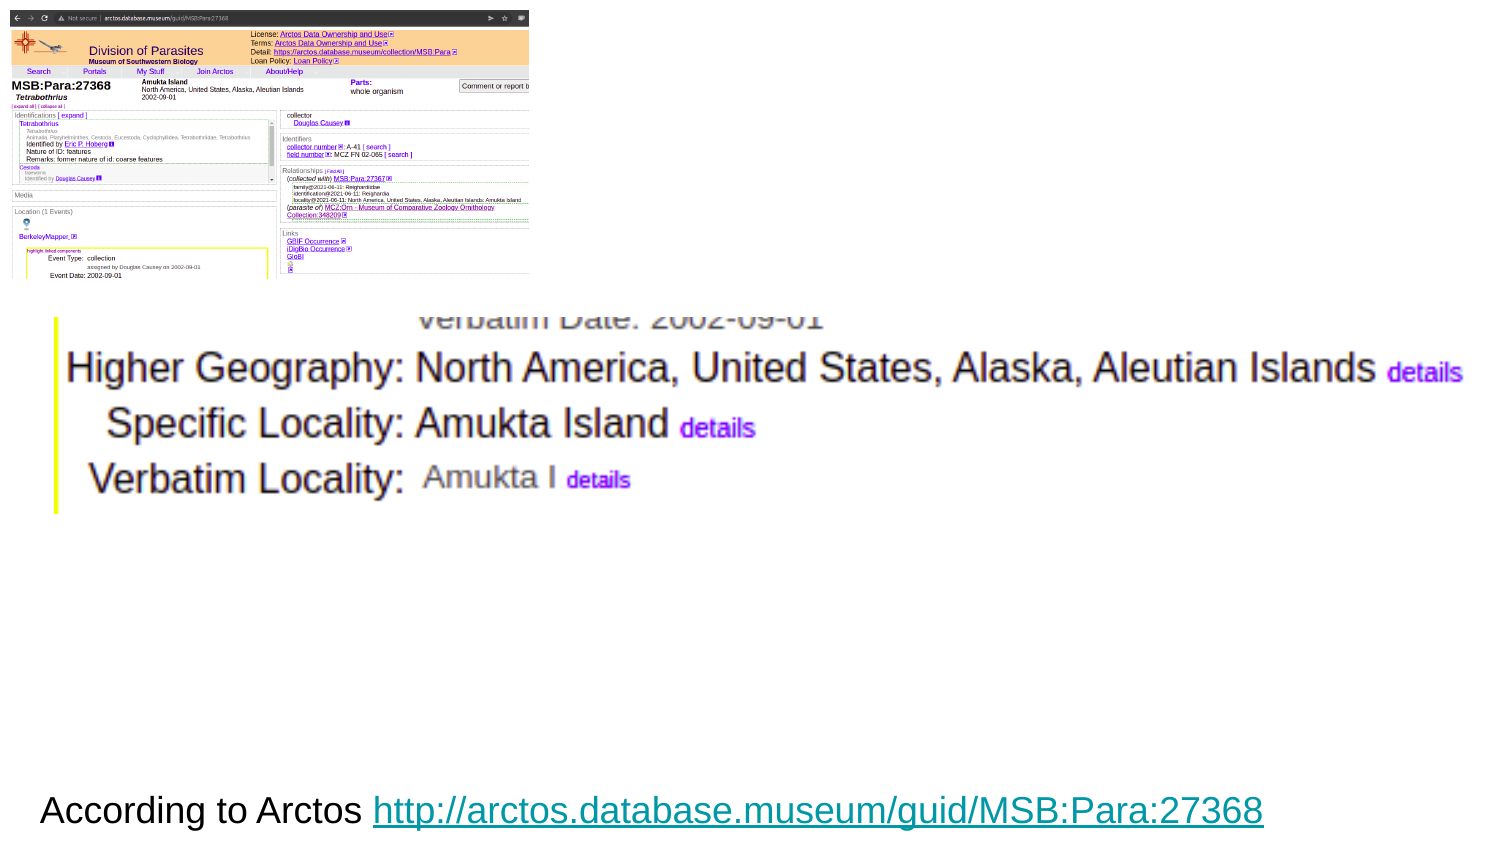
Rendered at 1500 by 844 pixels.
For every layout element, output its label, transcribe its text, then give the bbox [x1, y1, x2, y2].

picture [10, 10, 529, 279]
text_box According to Arctos http://arctos.database.museum/guid/MSB:Para:27368 [24, 770, 1399, 824]
picture [54, 317, 1471, 514]
